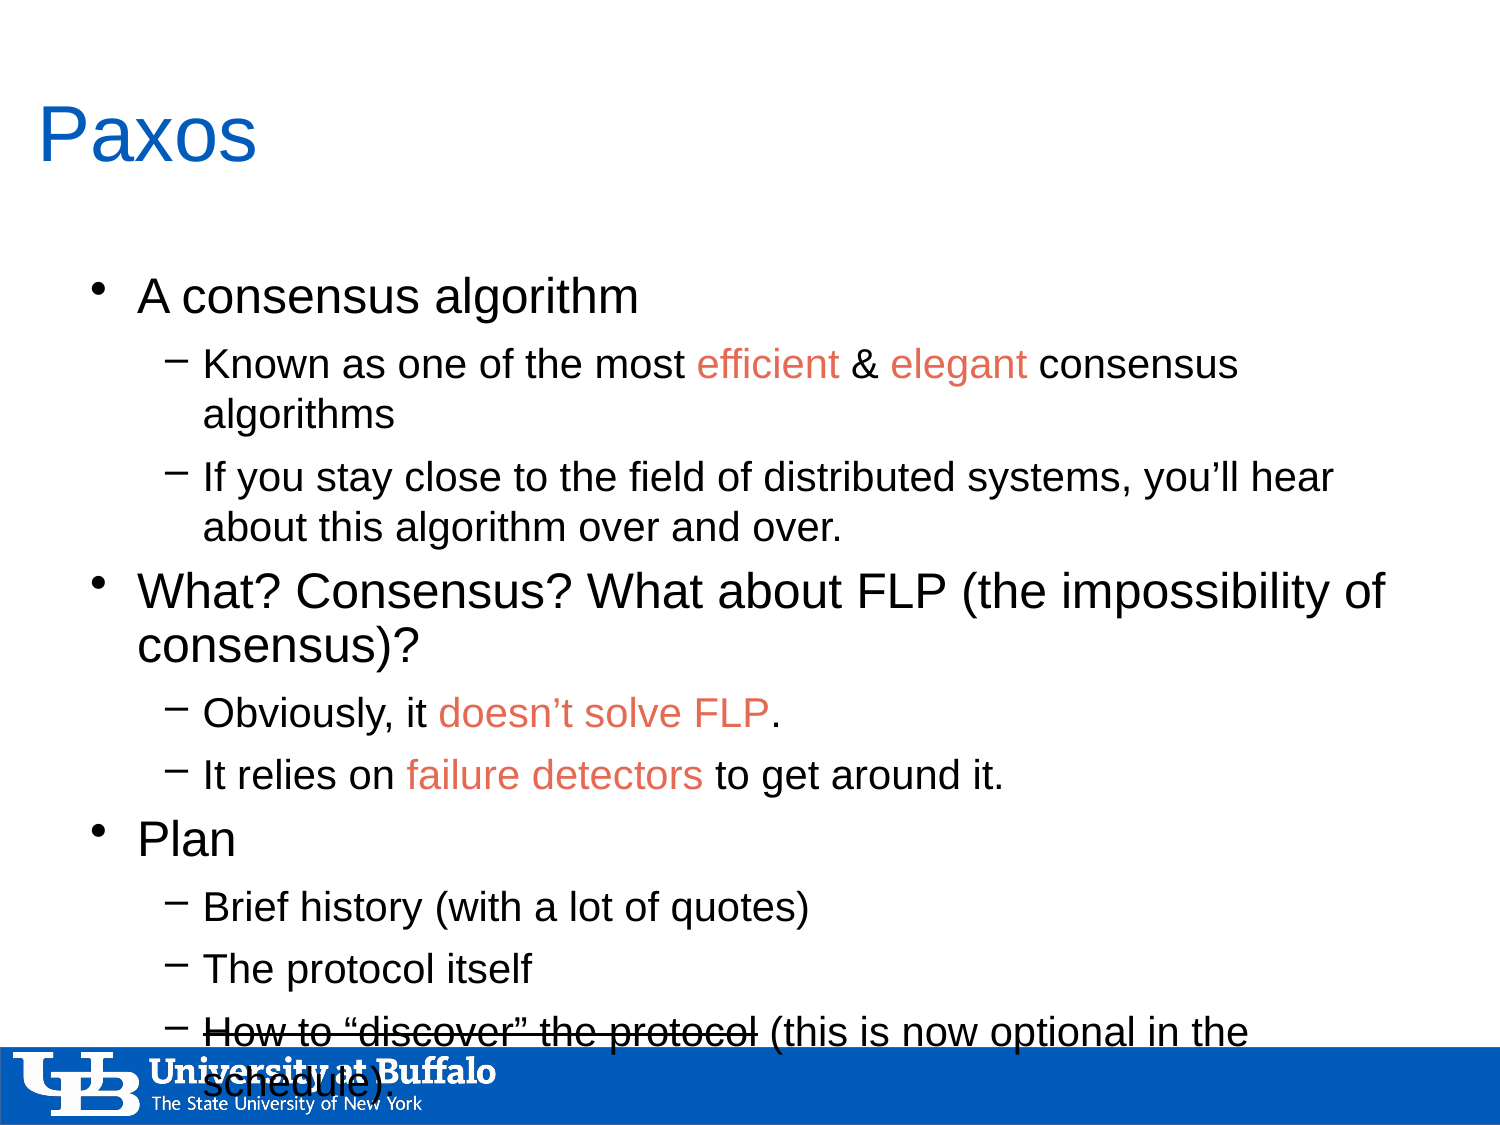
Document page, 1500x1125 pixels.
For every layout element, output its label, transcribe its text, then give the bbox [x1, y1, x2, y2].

picture [13, 1052, 496, 1116]
list A consensus algorithm Known as one of the most efficient & elegant consensus algorithms If you stay close to the field of distributed systems, you’ll hear about this algorithm over and over. What? Consensus? What about FLP (the impossibility of consensus)? Obviously, it doesn’t solve FLP. It relies on failure detectors to get around it. Plan Brief history (with a lot of quotes) The protocol itself How to “discover” the protocol (this is now optional in the schedule). [75, 263, 1425, 916]
title Paxos [37, 40, 1388, 228]
